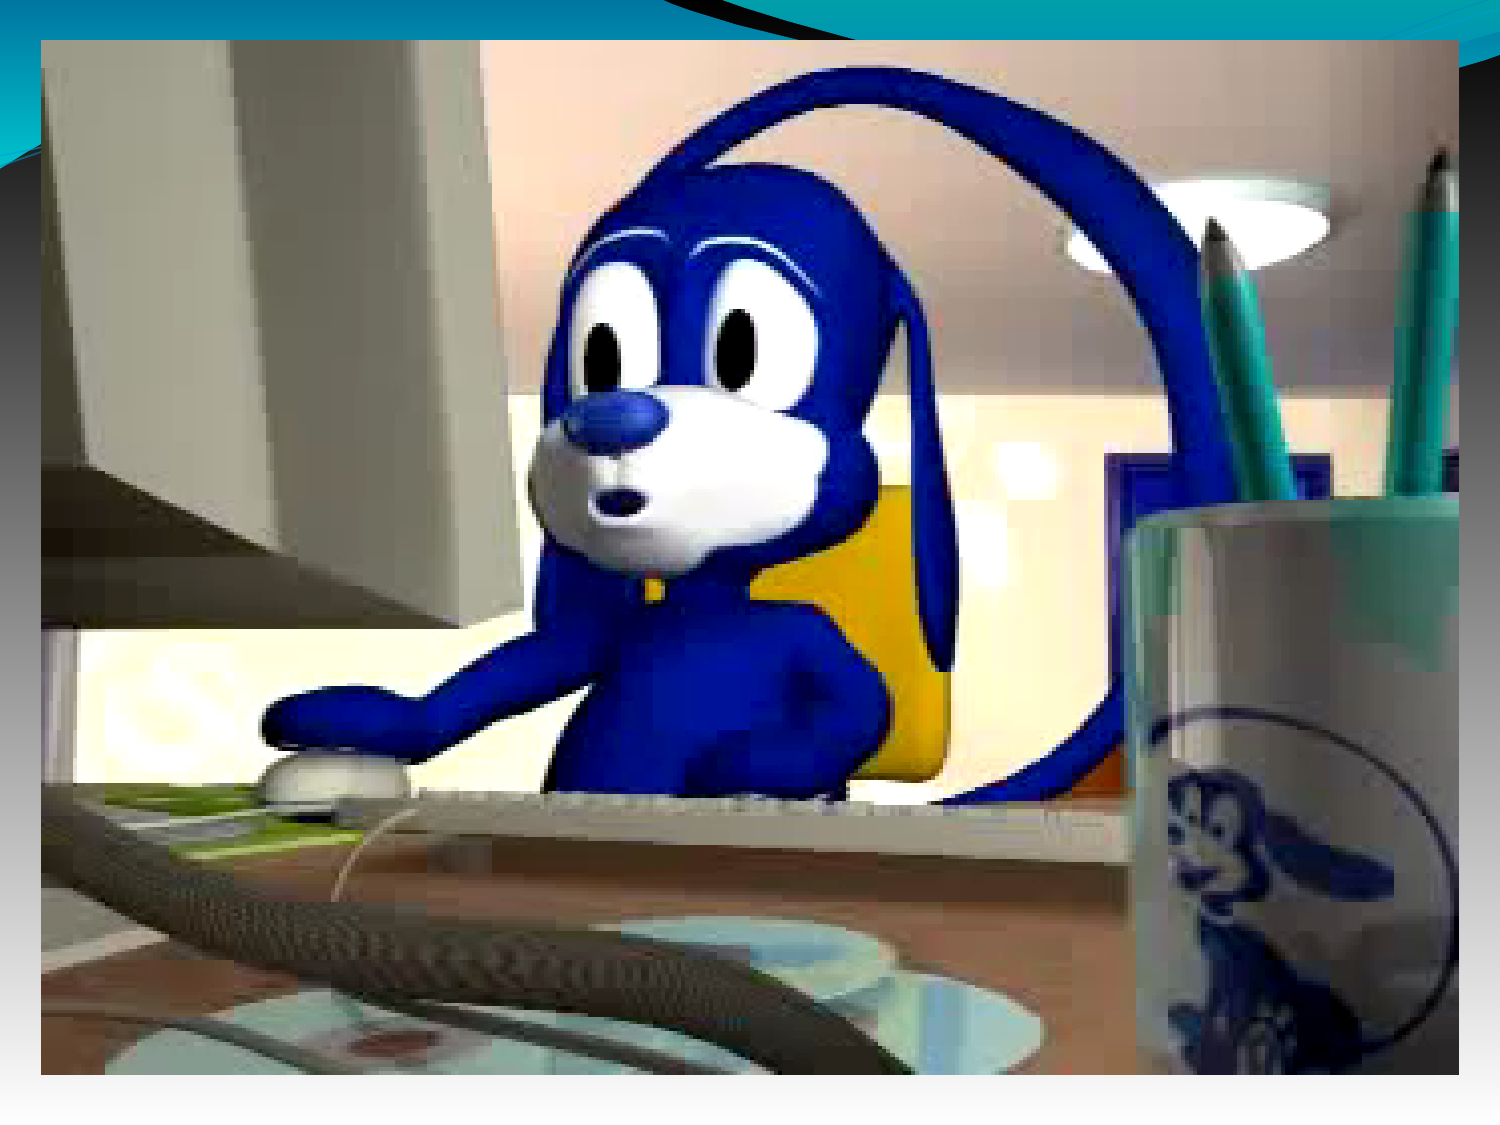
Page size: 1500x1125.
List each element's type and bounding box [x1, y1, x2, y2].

picture [41, 39, 1459, 1075]
